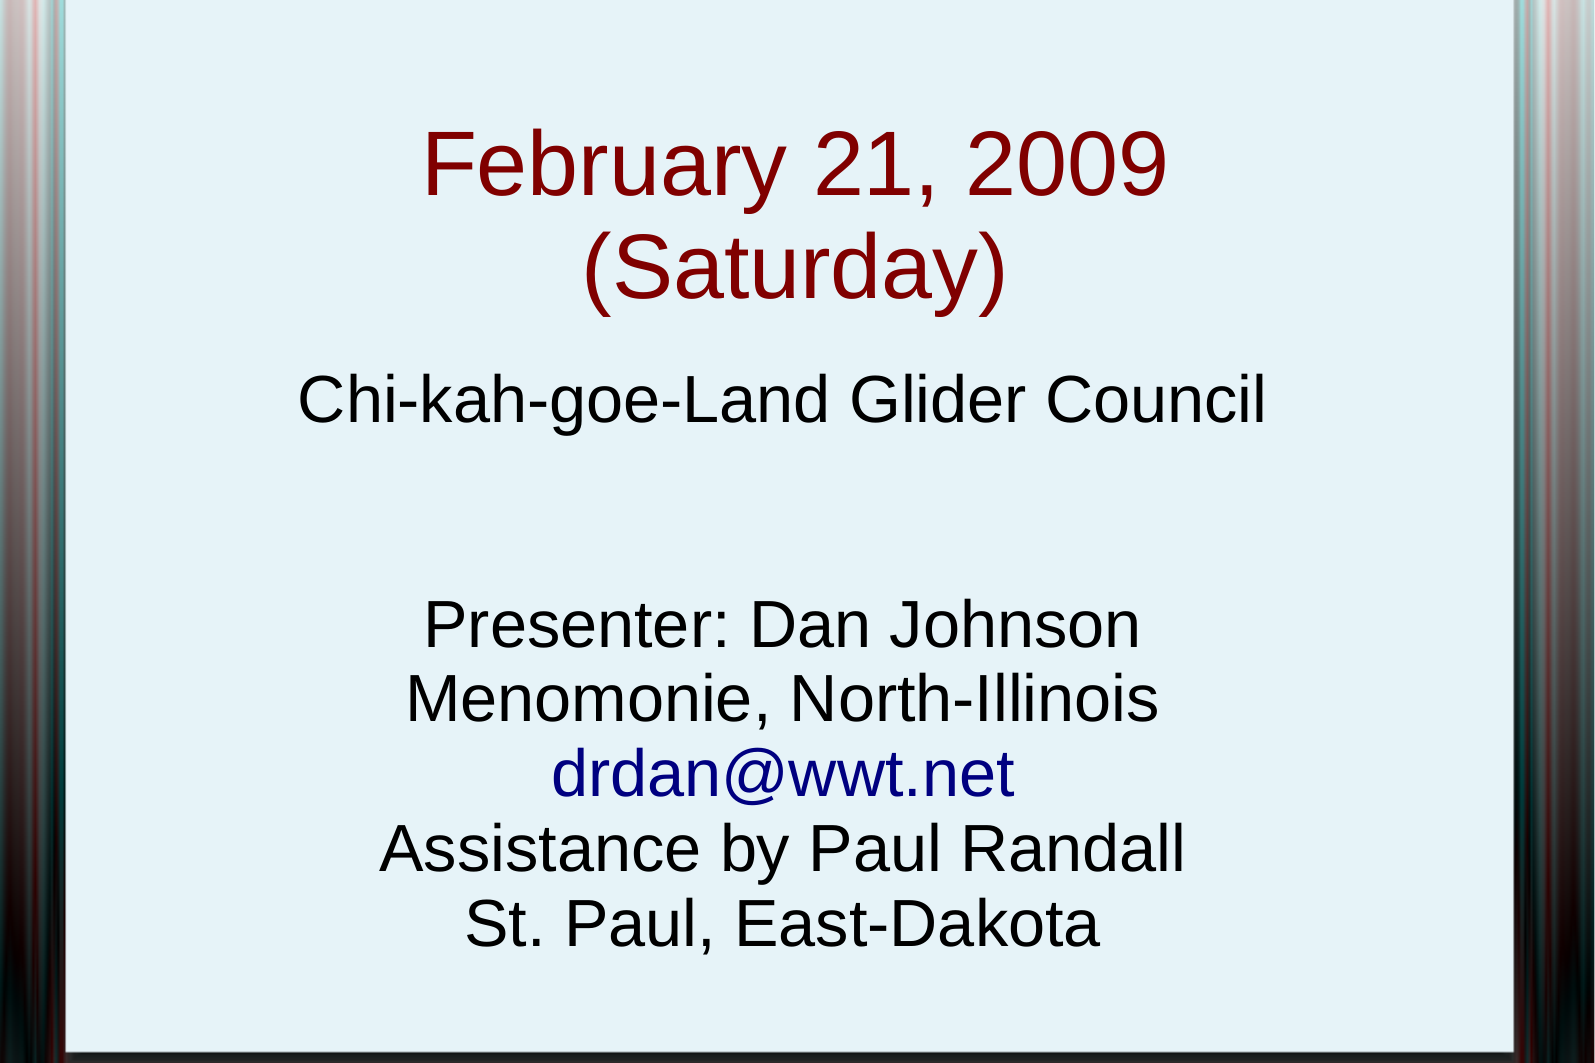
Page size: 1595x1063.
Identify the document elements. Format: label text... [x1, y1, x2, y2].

title February 21, 2009 (Saturday) [112, 112, 1480, 318]
picture [0, 0, 1595, 1063]
subtitle Chi-kah-goe-Land Glider Council Presenter: Dan Johnson Menomonie, North-Illinois drdan@wwt.net Assistance by Paul Randall St. Paul, East-Dakota [113, 117, 1453, 1056]
